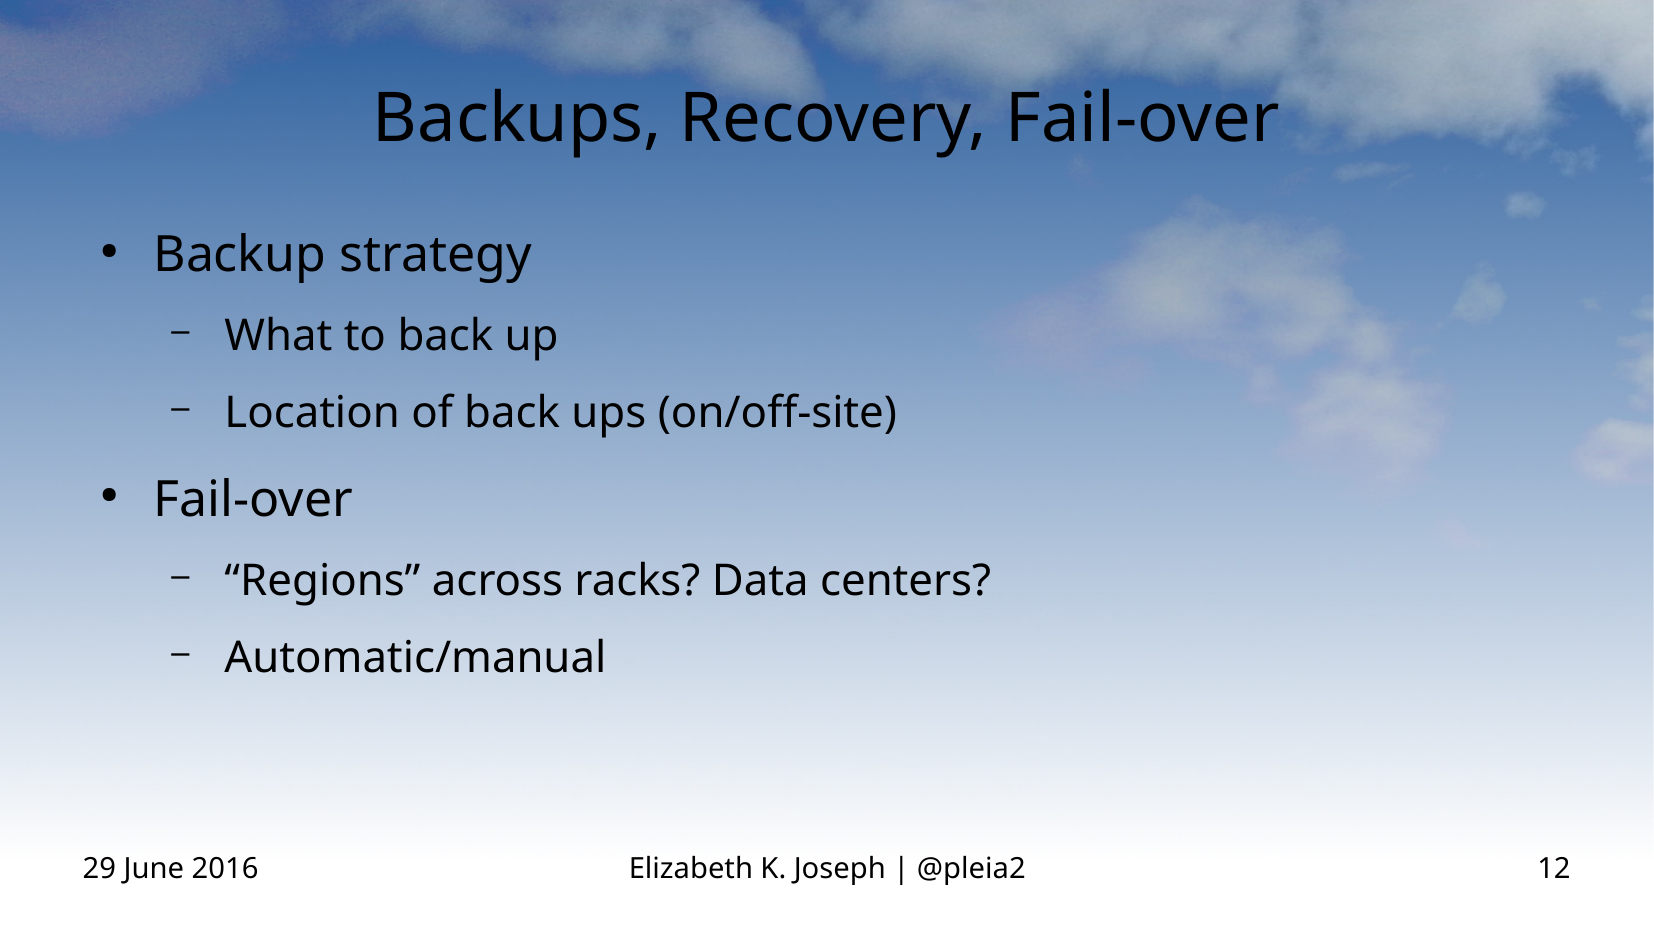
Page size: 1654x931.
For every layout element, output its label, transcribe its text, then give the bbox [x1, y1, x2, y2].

title Backups, Recovery, Fail-over [82, 37, 1571, 193]
picture [0, 0, 1654, 931]
list Backup strategy What to back up Location of back ups (on/off-site) Fail-over “Regions” across racks? Data centers? Automatic/manual [82, 217, 1571, 758]
